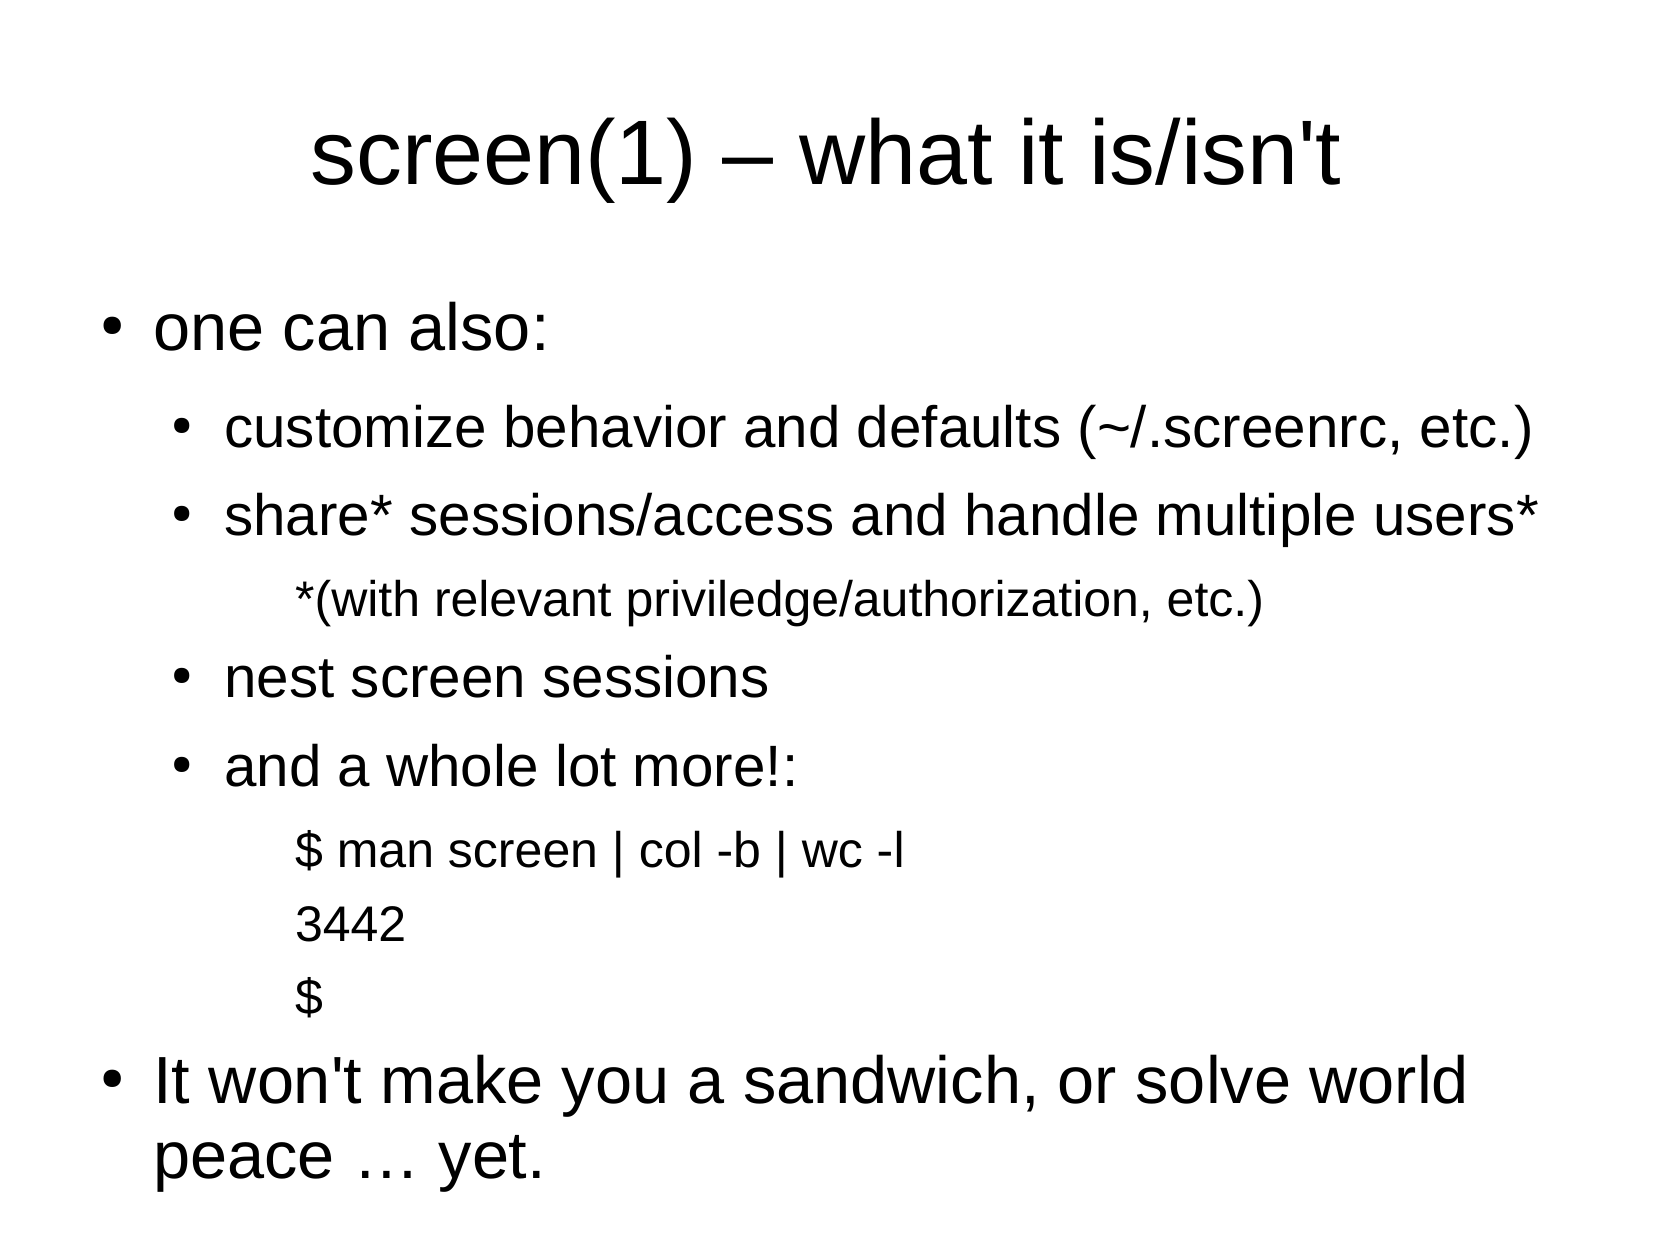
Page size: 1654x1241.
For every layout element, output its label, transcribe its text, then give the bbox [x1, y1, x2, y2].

list one can also: customize behavior and defaults (~/.screenrc, etc.) share* sessions/access and handle multiple users* *(with relevant priviledge/authorization, etc.) nest screen sessions and a whole lot more!: $ man screen | col -b | wc -l 3442 $ It won't make you a sandwich, or solve world peace … yet. [82, 290, 1571, 1193]
title screen(1) – what it is/isn't [82, 49, 1571, 257]
